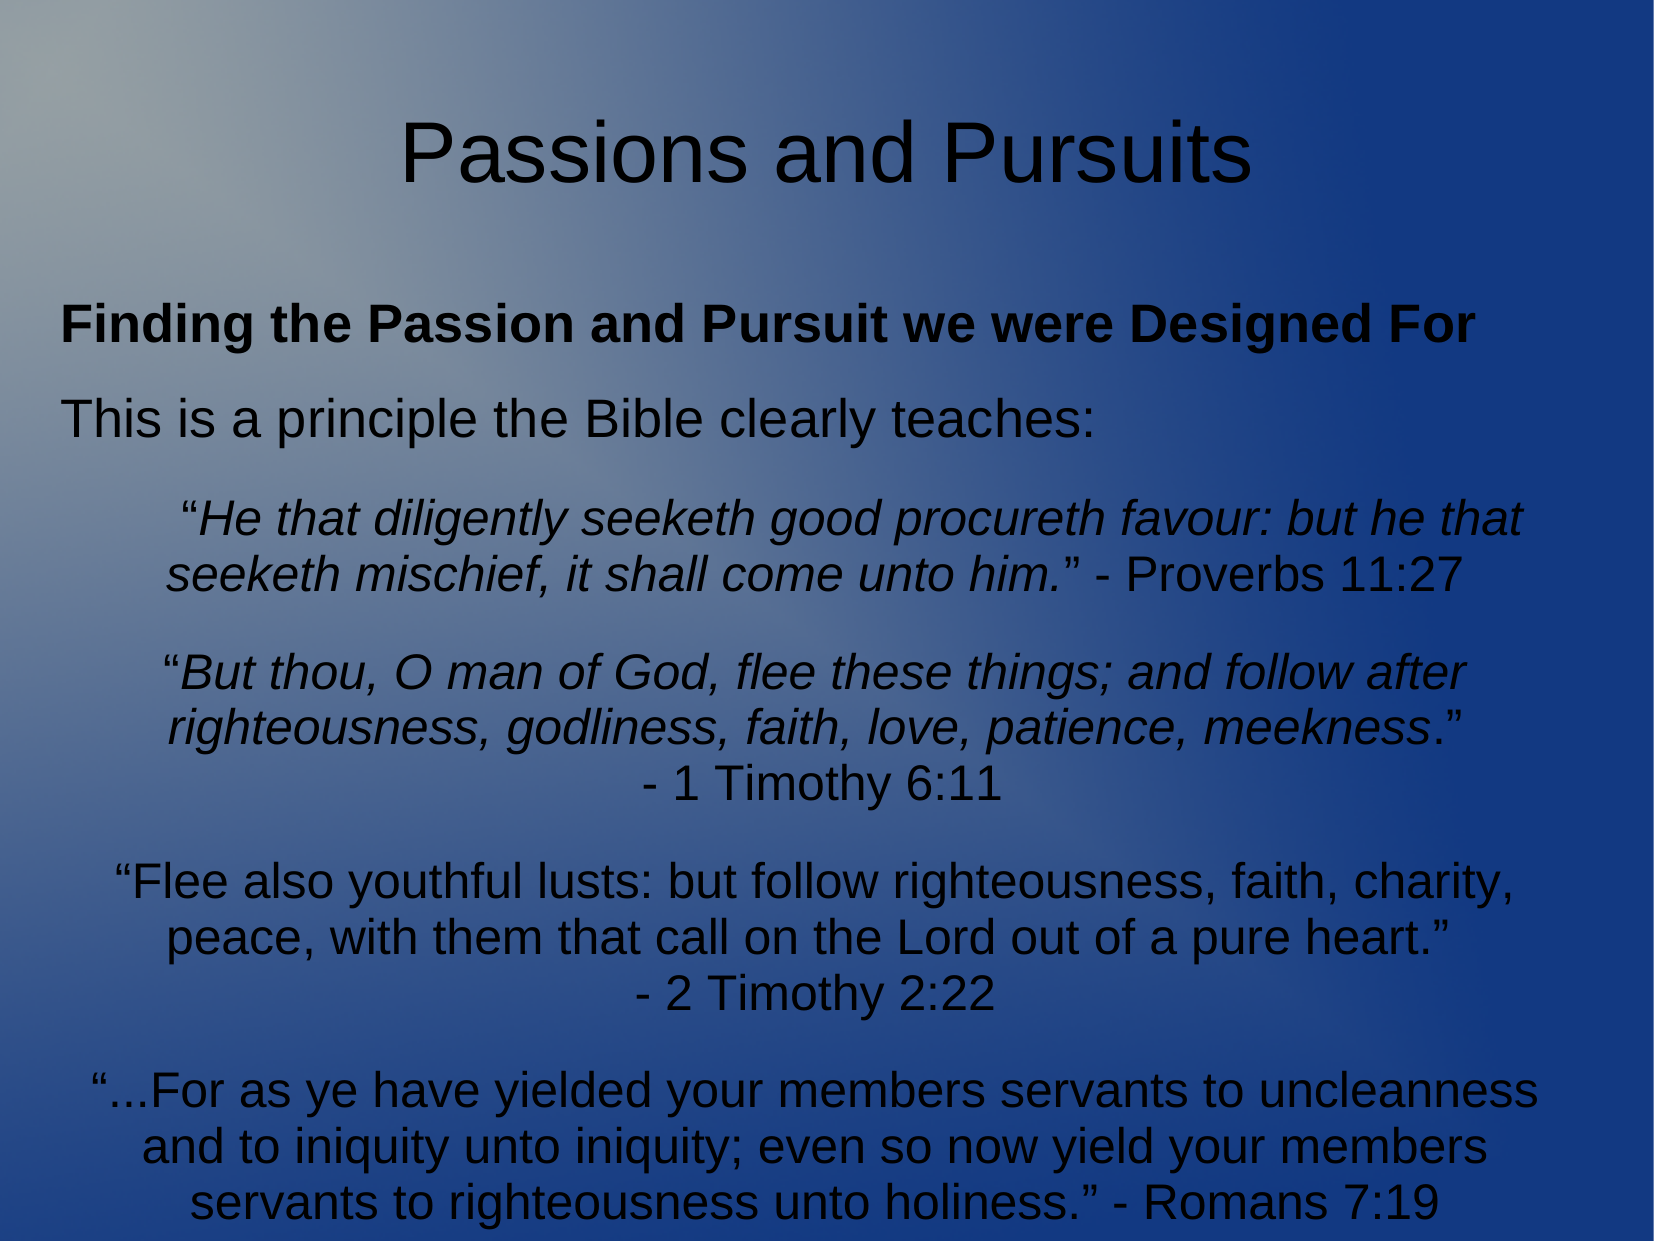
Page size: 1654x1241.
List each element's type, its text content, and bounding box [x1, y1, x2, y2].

title Passions and Pursuits [82, 49, 1571, 257]
subtitle Finding the Passion and Pursuit we were Designed For This is a principle the Bible clearly teaches: “He that diligently seeketh good procureth favour: but he that seeketh mischief, it shall come unto him.” - Proverbs 11:27 “But thou, O man of God, flee these things; and follow after righteousness, godliness, faith, love, patience, meekness.” - 1 Timothy 6:11 “Flee also youthful lusts: but follow righteousness, faith, charity, peace, with them that call on the Lord out of a pure heart.” - 2 Timothy 2:22 “...For as ye have yielded your members servants to uncleanness and to iniquity unto iniquity; even so now yield your members servants to righteousness unto holiness.” - Romans 7:19 [60, 290, 1571, 1241]
picture [0, 0, 1654, 1241]
